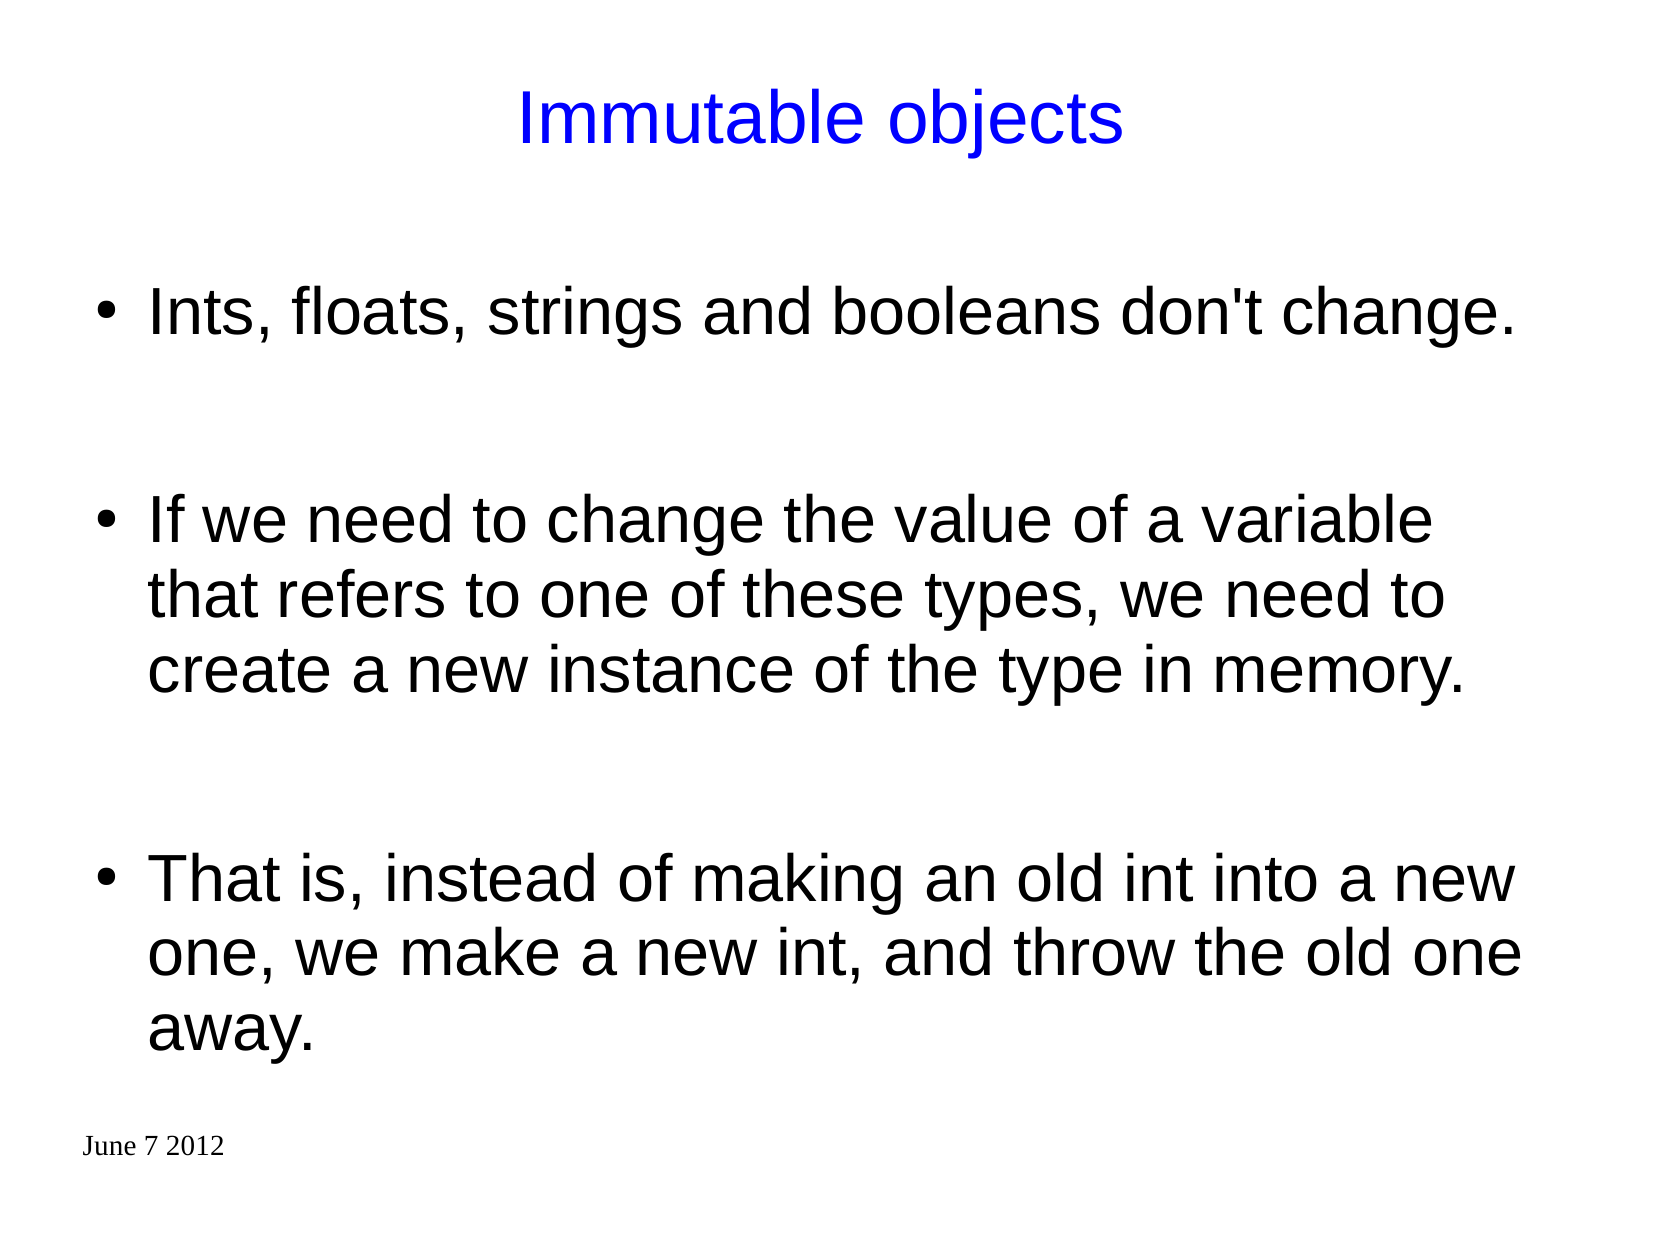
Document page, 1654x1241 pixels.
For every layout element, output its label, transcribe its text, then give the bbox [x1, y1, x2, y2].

title Immutable objects [76, 58, 1565, 178]
list Ints, floats, strings and booleans don't change. If we need to change the value of a variable that refers to one of these types, we need to create a new instance of the type in memory. That is, instead of making an old int into a new one, we make a new int, and throw the old one away. [76, 274, 1565, 1093]
